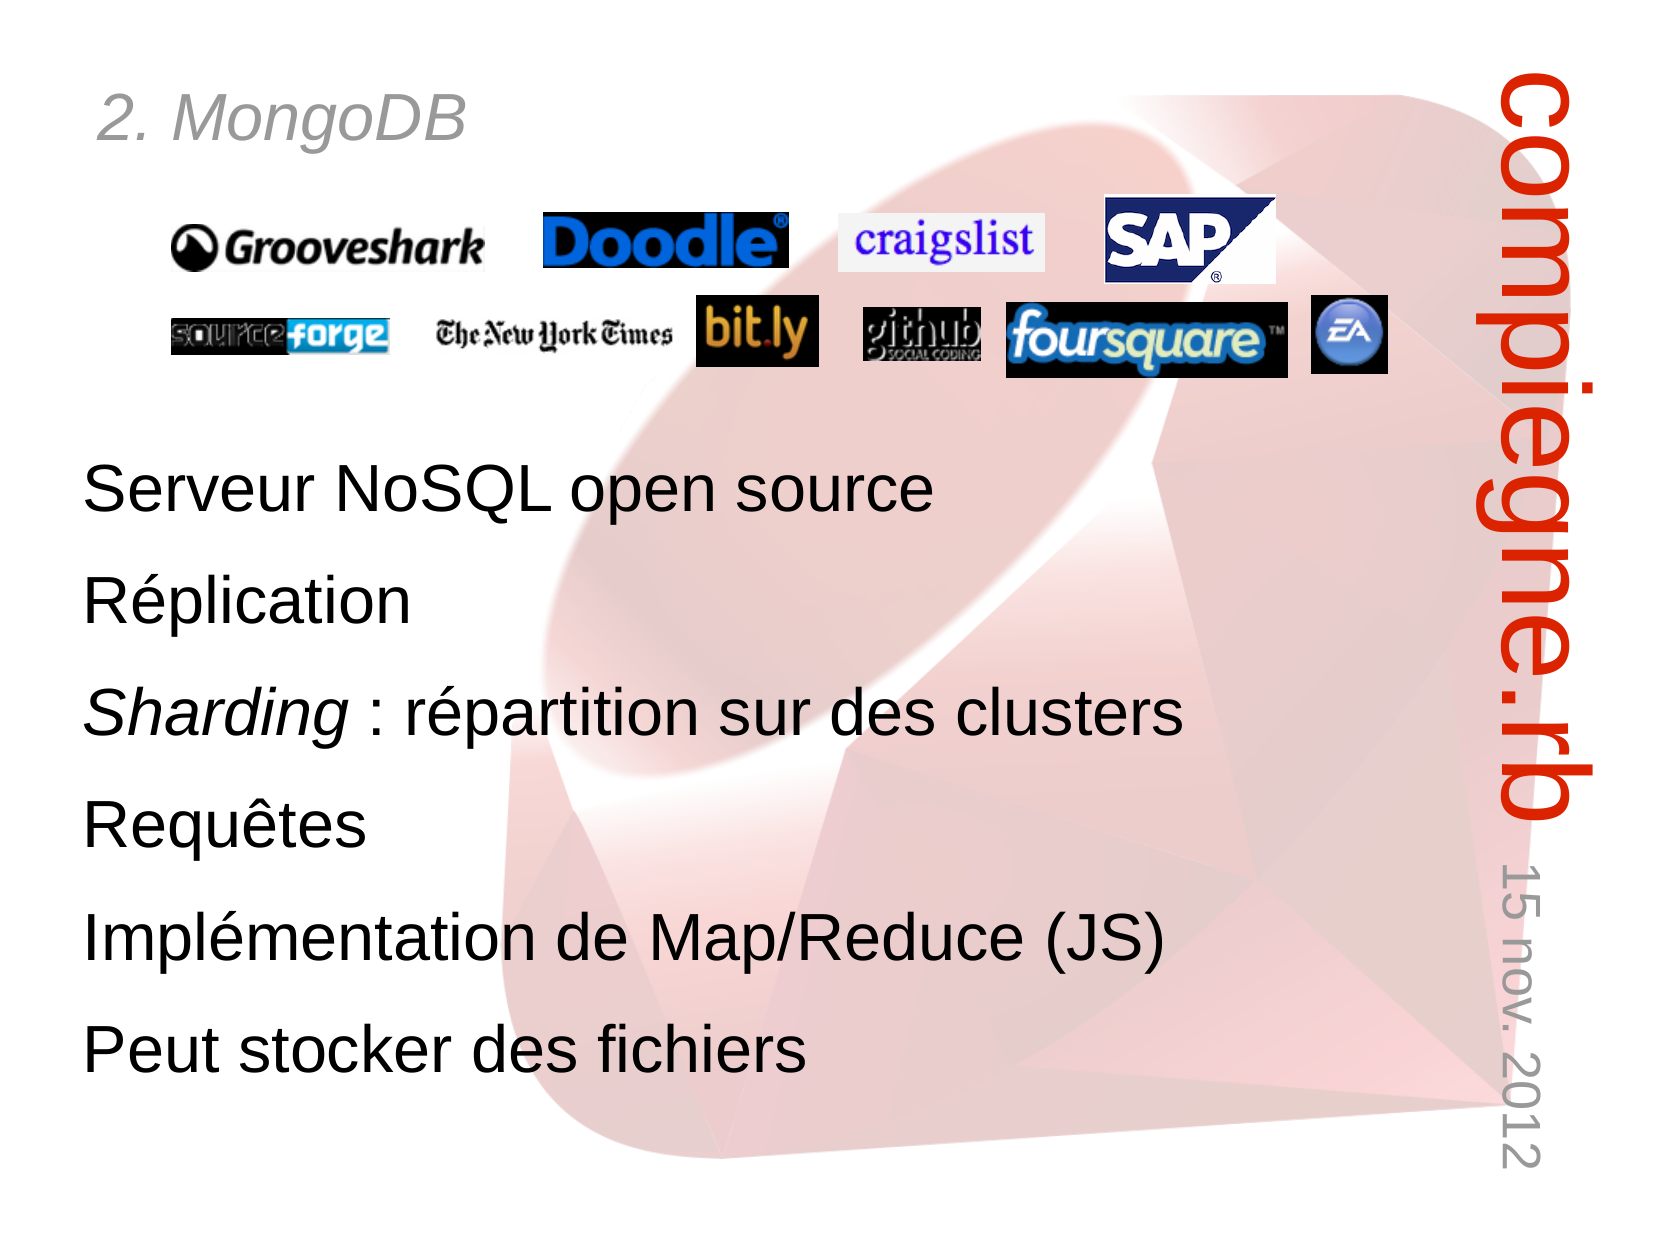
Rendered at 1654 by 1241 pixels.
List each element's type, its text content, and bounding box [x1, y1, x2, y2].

picture [1104, 194, 1276, 284]
text_box 2. MongoDB [82, 73, 1090, 166]
picture [863, 307, 981, 361]
picture [696, 295, 819, 367]
picture [171, 224, 485, 272]
picture [1311, 295, 1388, 374]
picture [435, 318, 674, 355]
picture [543, 212, 789, 268]
title compiegne.rb 15 nov. 2012 [1442, 23, 1650, 1217]
subtitle Serveur NoSQL open source Réplication Sharding : répartition sur des clusters Requêtes Implémentation de Map/Reduce (JS) Peut stocker des fichiers [82, 188, 1477, 1162]
picture [484, 70, 1442, 188]
picture [1006, 302, 1288, 378]
picture [838, 213, 1045, 272]
picture [171, 318, 390, 355]
